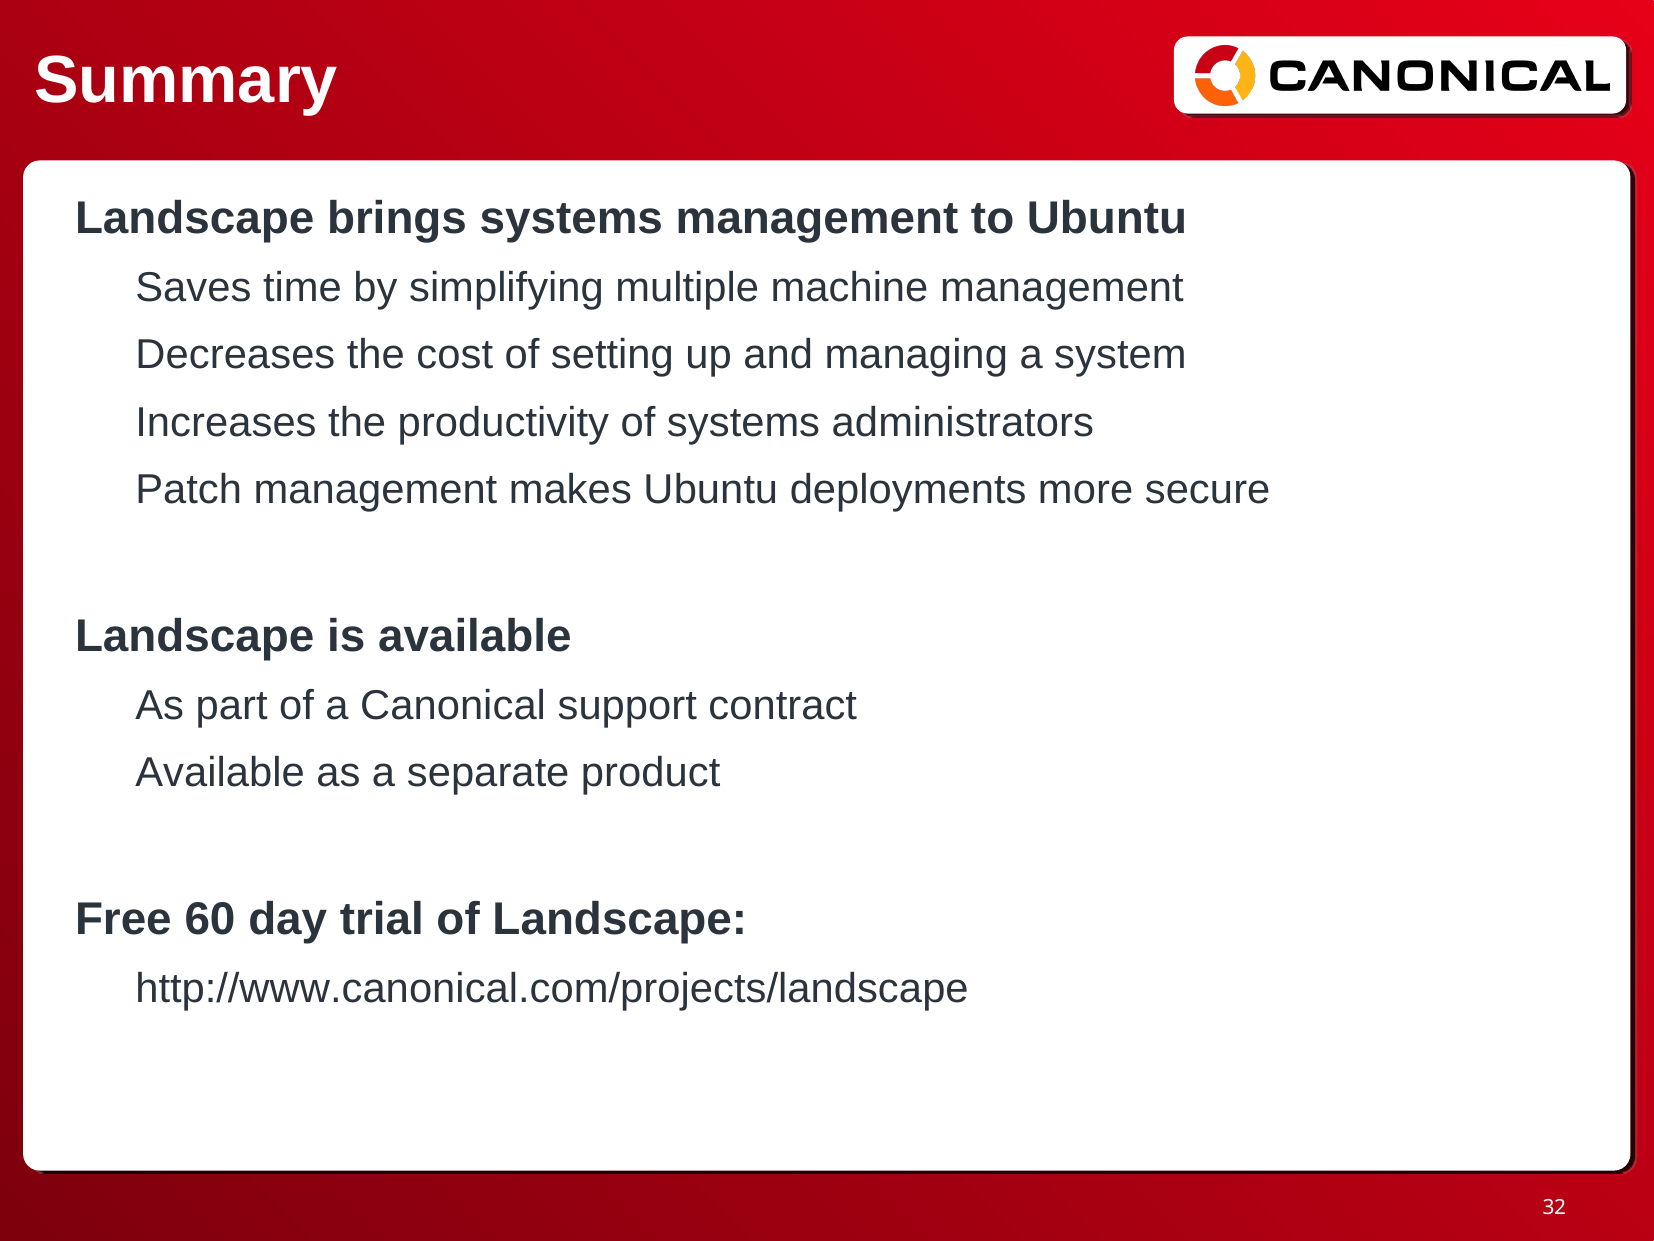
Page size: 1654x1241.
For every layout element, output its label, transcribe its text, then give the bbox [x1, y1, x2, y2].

title Summary [34, 26, 1548, 143]
picture [1548, 45, 1610, 106]
list Landscape brings systems management to Ubuntu Saves time by simplifying multiple machine management Decreases the cost of setting up and managing a system Increases the productivity of systems administrators Patch management makes Ubuntu deployments more secure Landscape is available As part of a Canonical support contract Available as a separate product Free 60 day trial of Landscape: http://www.canonical.com/projects/landscape [74, 196, 1589, 1075]
